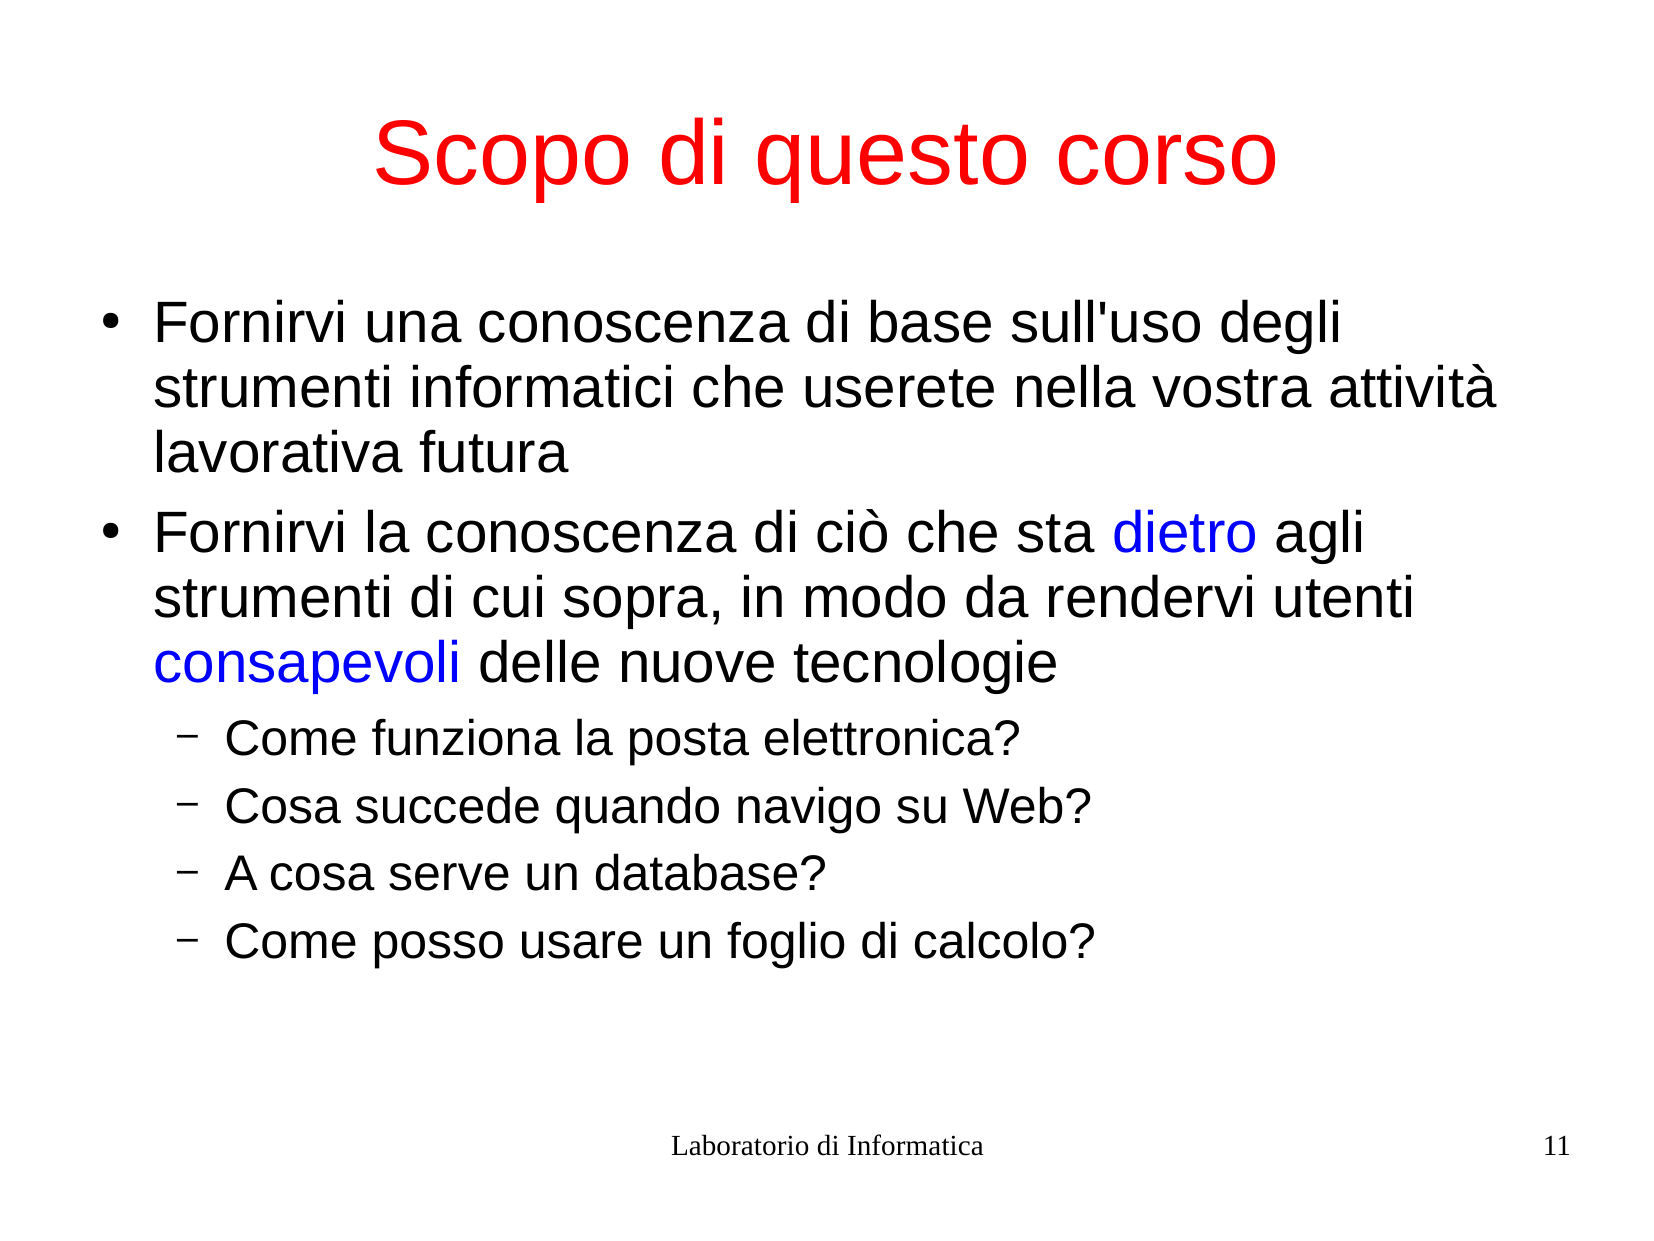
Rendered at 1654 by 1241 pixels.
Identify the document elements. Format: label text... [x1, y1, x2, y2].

list Fornirvi una conoscenza di base sull'uso degli strumenti informatici che userete nella vostra attività lavorativa futura Fornirvi la conoscenza di ciò che sta dietro agli strumenti di cui sopra, in modo da rendervi utenti consapevoli delle nuove tecnologie Come funziona la posta elettronica? Cosa succede quando navigo su Web? A cosa serve un database? Come posso usare un foglio di calcolo? [82, 290, 1571, 1109]
title Scopo di questo corso [82, 49, 1571, 257]
